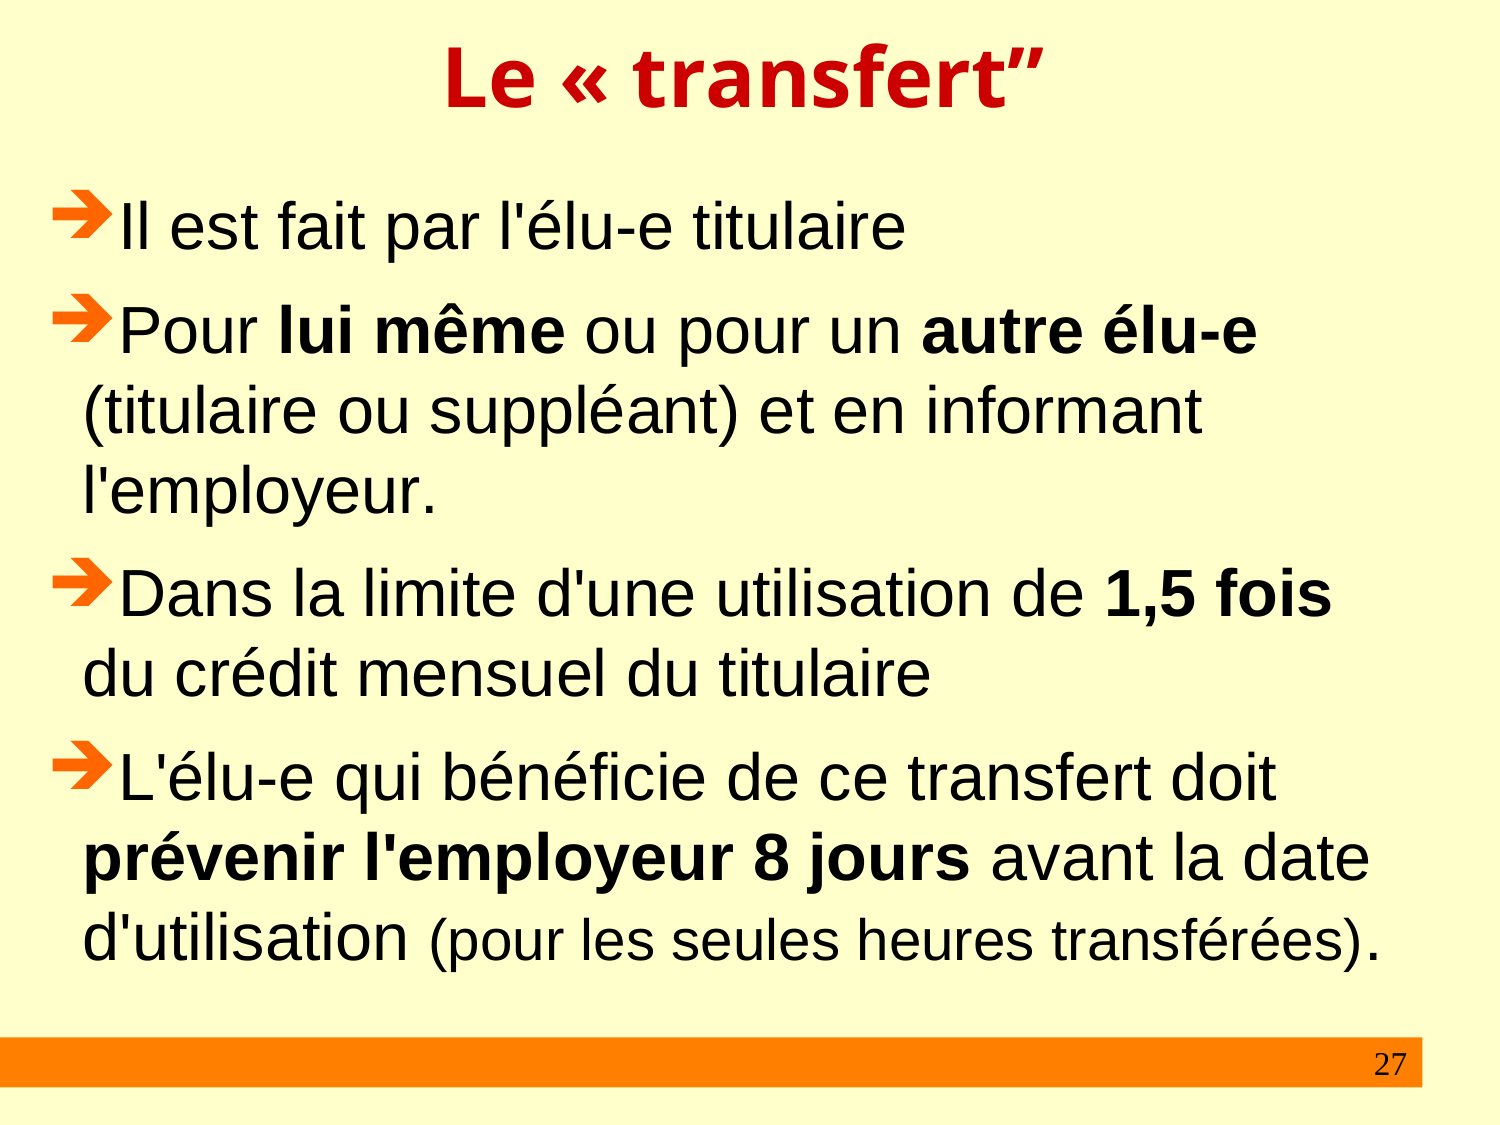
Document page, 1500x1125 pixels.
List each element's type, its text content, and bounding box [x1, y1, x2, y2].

list Il est fait par l'élu-e titulaire Pour lui même ou pour un autre élu-e (titulaire ou suppléant) et en informant l'employeur. Dans la limite d'une utilisation de 1,5 fois du crédit mensuel du titulaire L'élu-e qui bénéficie de ce transfert doit prévenir l'employeur 8 jours avant la date d'utilisation (pour les seules heures transférées). [32, 175, 1422, 895]
text_box <numéro> [0, 1037, 1423, 1088]
title Le « transfert” [42, 0, 1466, 176]
